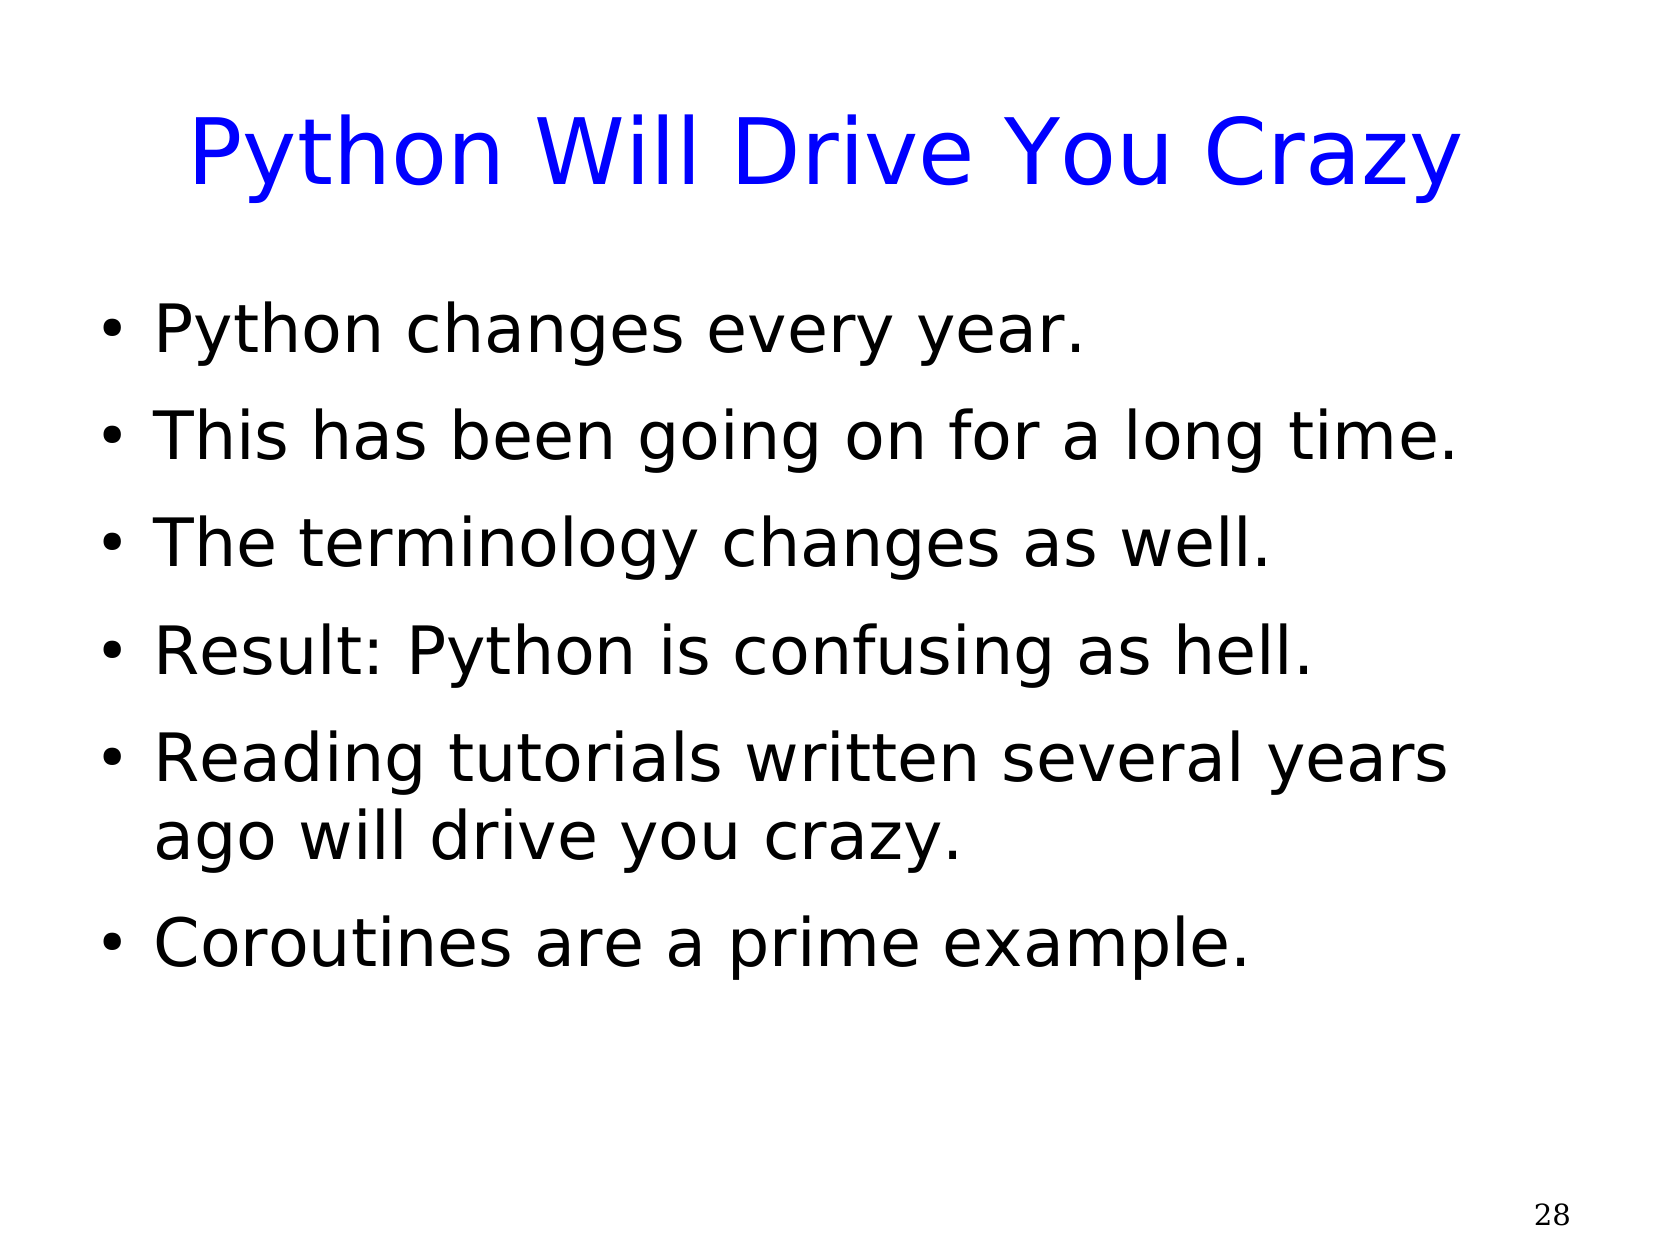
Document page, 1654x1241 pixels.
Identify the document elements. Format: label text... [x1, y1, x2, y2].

title Python Will Drive You Crazy [82, 49, 1571, 257]
list Python changes every year. This has been going on for a long time. The terminology changes as well. Result: Python is confusing as hell. Reading tutorials written several years ago will drive you crazy. Coroutines are a prime example. [82, 290, 1571, 1109]
